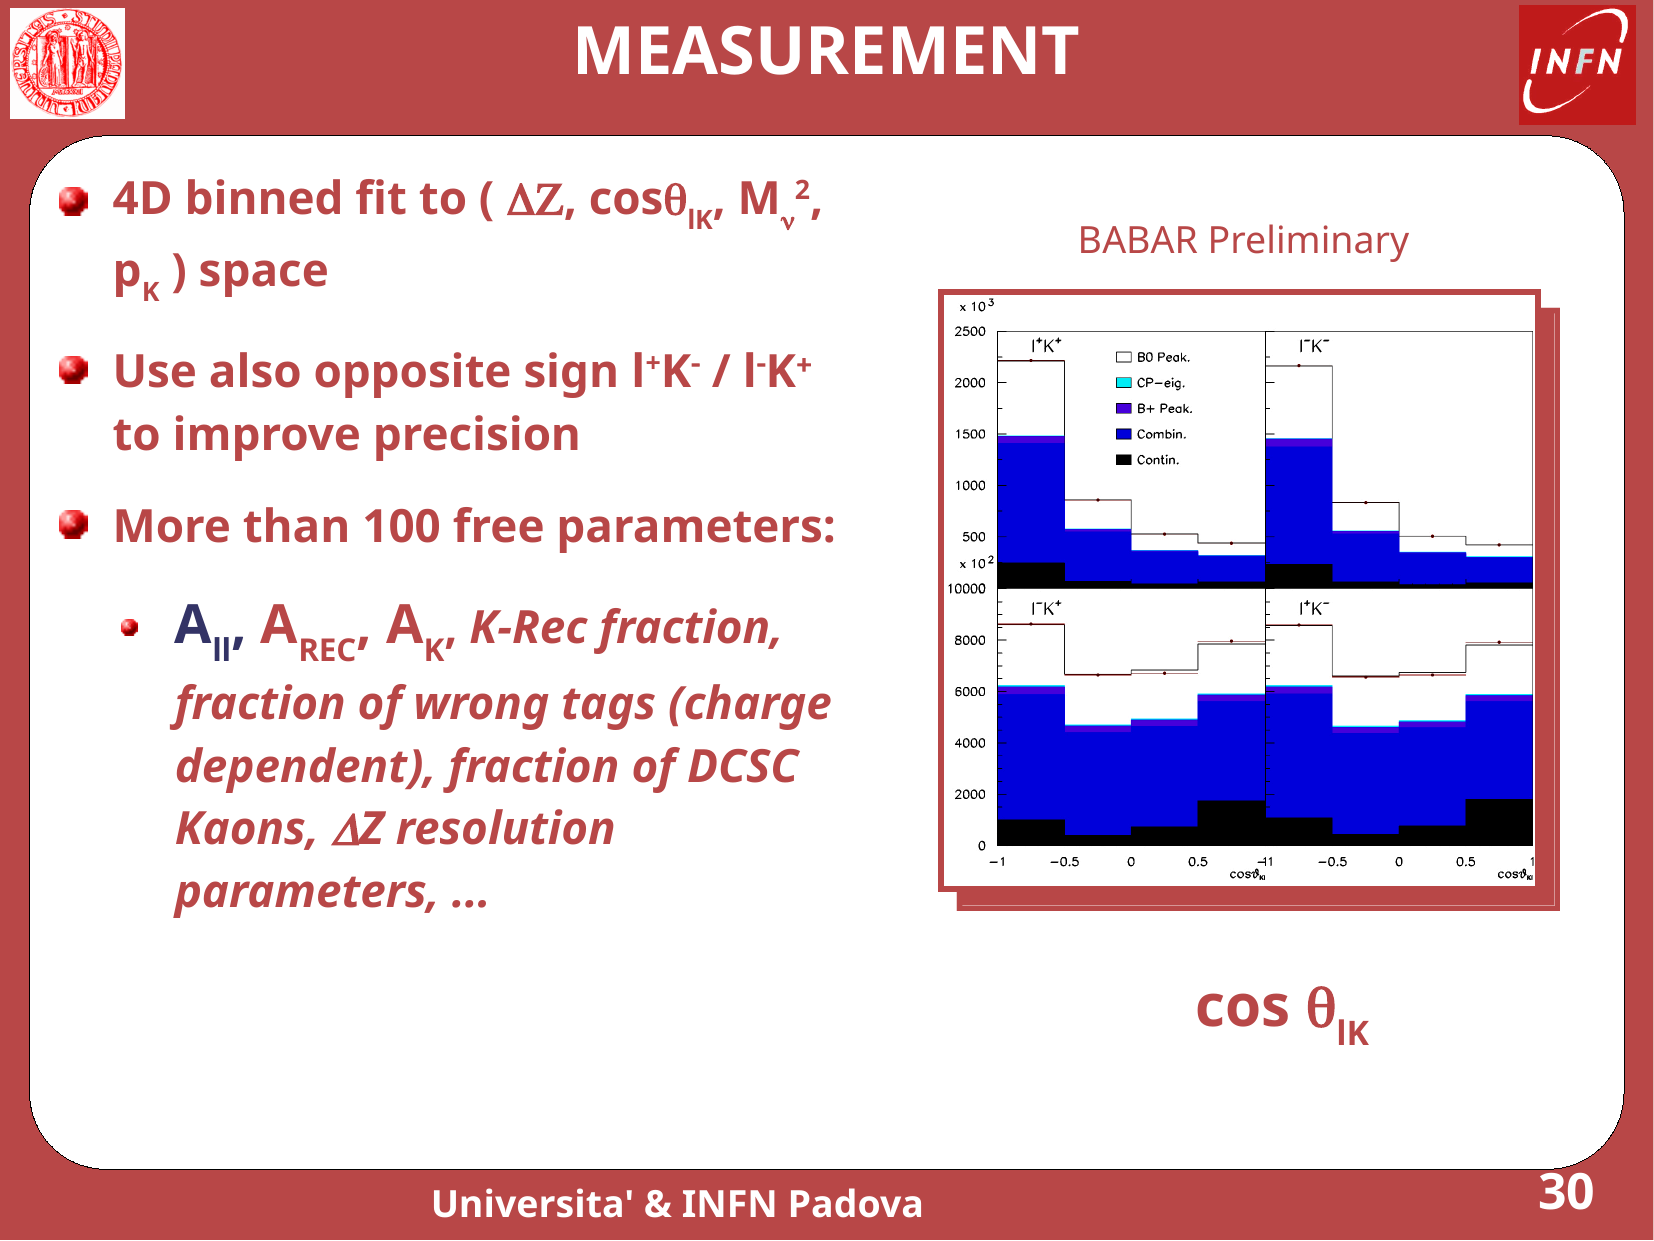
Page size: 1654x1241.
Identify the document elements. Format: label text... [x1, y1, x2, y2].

title MEASUREMENT [82, 0, 1571, 99]
list 4D binned fit to ( DZ, cosqlK, Mn2, pK ) space Use also opposite sign l+K- / l-K+ to improve precision More than 100 free parameters: All, AREC, AK, K-Rec fraction, fraction of wrong tags (charge dependent), fraction of DCSC Kaons, DZ resolution parameters, ... [33, 165, 880, 1176]
picture [944, 295, 1536, 887]
text_box BABAR Preliminary [1062, 206, 1418, 280]
text_box cos qlK [1181, 956, 1383, 1071]
